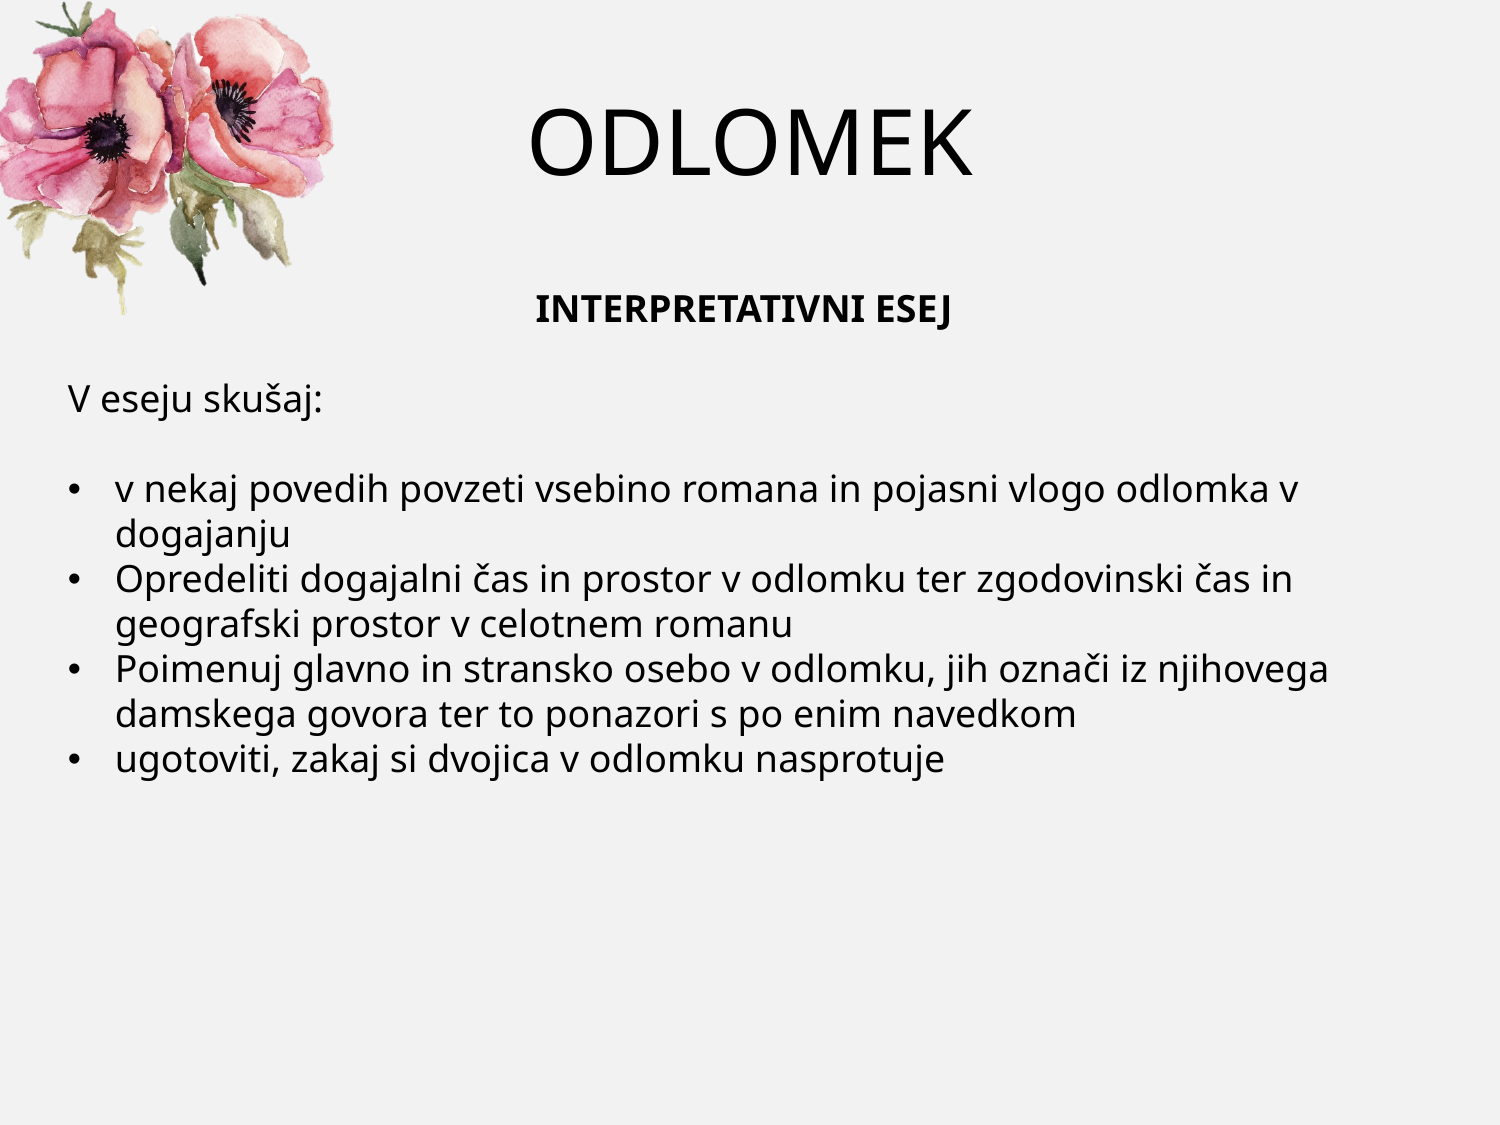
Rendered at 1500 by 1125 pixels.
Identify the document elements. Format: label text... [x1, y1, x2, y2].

title ODLOMEK [75, 45, 1425, 233]
picture [0, 0, 363, 315]
text_box INTERPRETATIVNI ESEJ V eseju skušaj: v nekaj povedih povzeti vsebino romana in pojasni vlogo odlomka v dogajanju Opredeliti dogajalni čas in prostor v odlomku ter zgodovinski čas in geografski prostor v celotnem romanu Poimenuj glavno in stransko osebo v odlomku, jih označi iz njihovega damskega govora ter to ponazori s po enim navedkom ugotoviti, zakaj si dvojica v odlomku nasprotuje [53, 278, 1436, 833]
